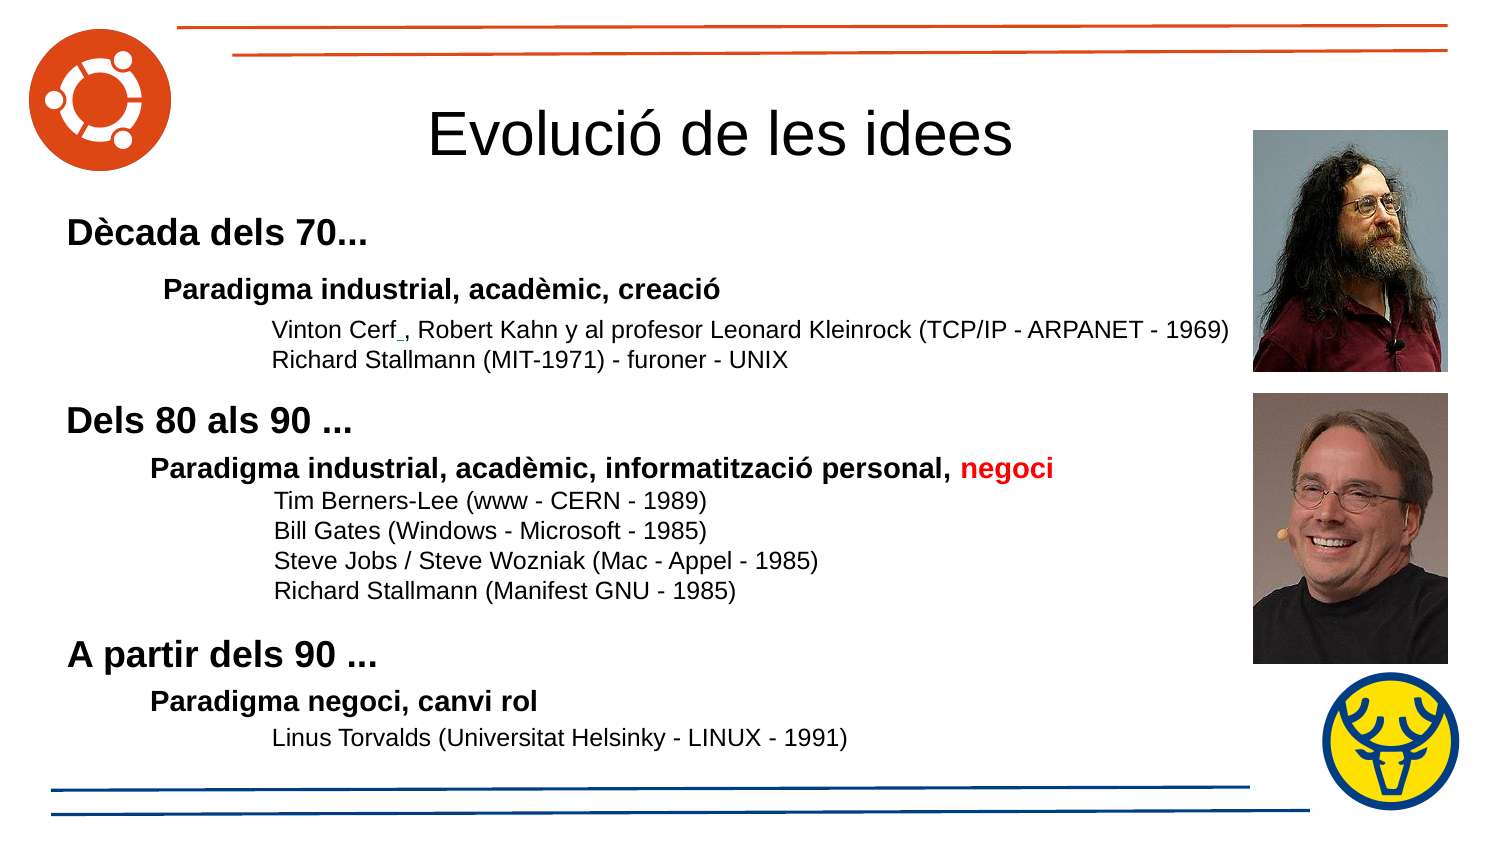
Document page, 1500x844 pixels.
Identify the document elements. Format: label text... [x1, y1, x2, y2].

text_box Paradigma industrial, acadèmic, informatització personal, negoci [134, 434, 1096, 491]
picture [1253, 130, 1448, 372]
text_box Tim Berners-Lee (www - CERN - 1989) Bill Gates (Windows - Microsoft - 1985) Steve Jobs / Steve Wozniak (Mac - Appel - 1985) Richard Stallmann (Manifest GNU - 1985) [258, 469, 961, 611]
text_box Paradigma industrial, acadèmic, creació [148, 255, 926, 316]
text_box Paradigma negoci, canvi rol [134, 667, 879, 725]
text_box Linus Torvalds (Universitat Helsinky - LINUX - 1991) [256, 706, 972, 754]
text_box Vinton Cerf , Robert Kahn y al profesor Leonard Kleinrock (TCP/IP - ARPANET - 1969) Richard Stallmann (MIT-1971) - furoner - UNIX [256, 298, 1268, 386]
text_box A partir dels 90 ... [51, 615, 803, 676]
text_box Dels 80 als 90 ... [51, 380, 401, 441]
text_box Dècada dels 70... [51, 192, 437, 250]
title Evolució de les idees [189, 96, 1254, 184]
picture [1253, 393, 1471, 818]
picture [29, 29, 171, 171]
